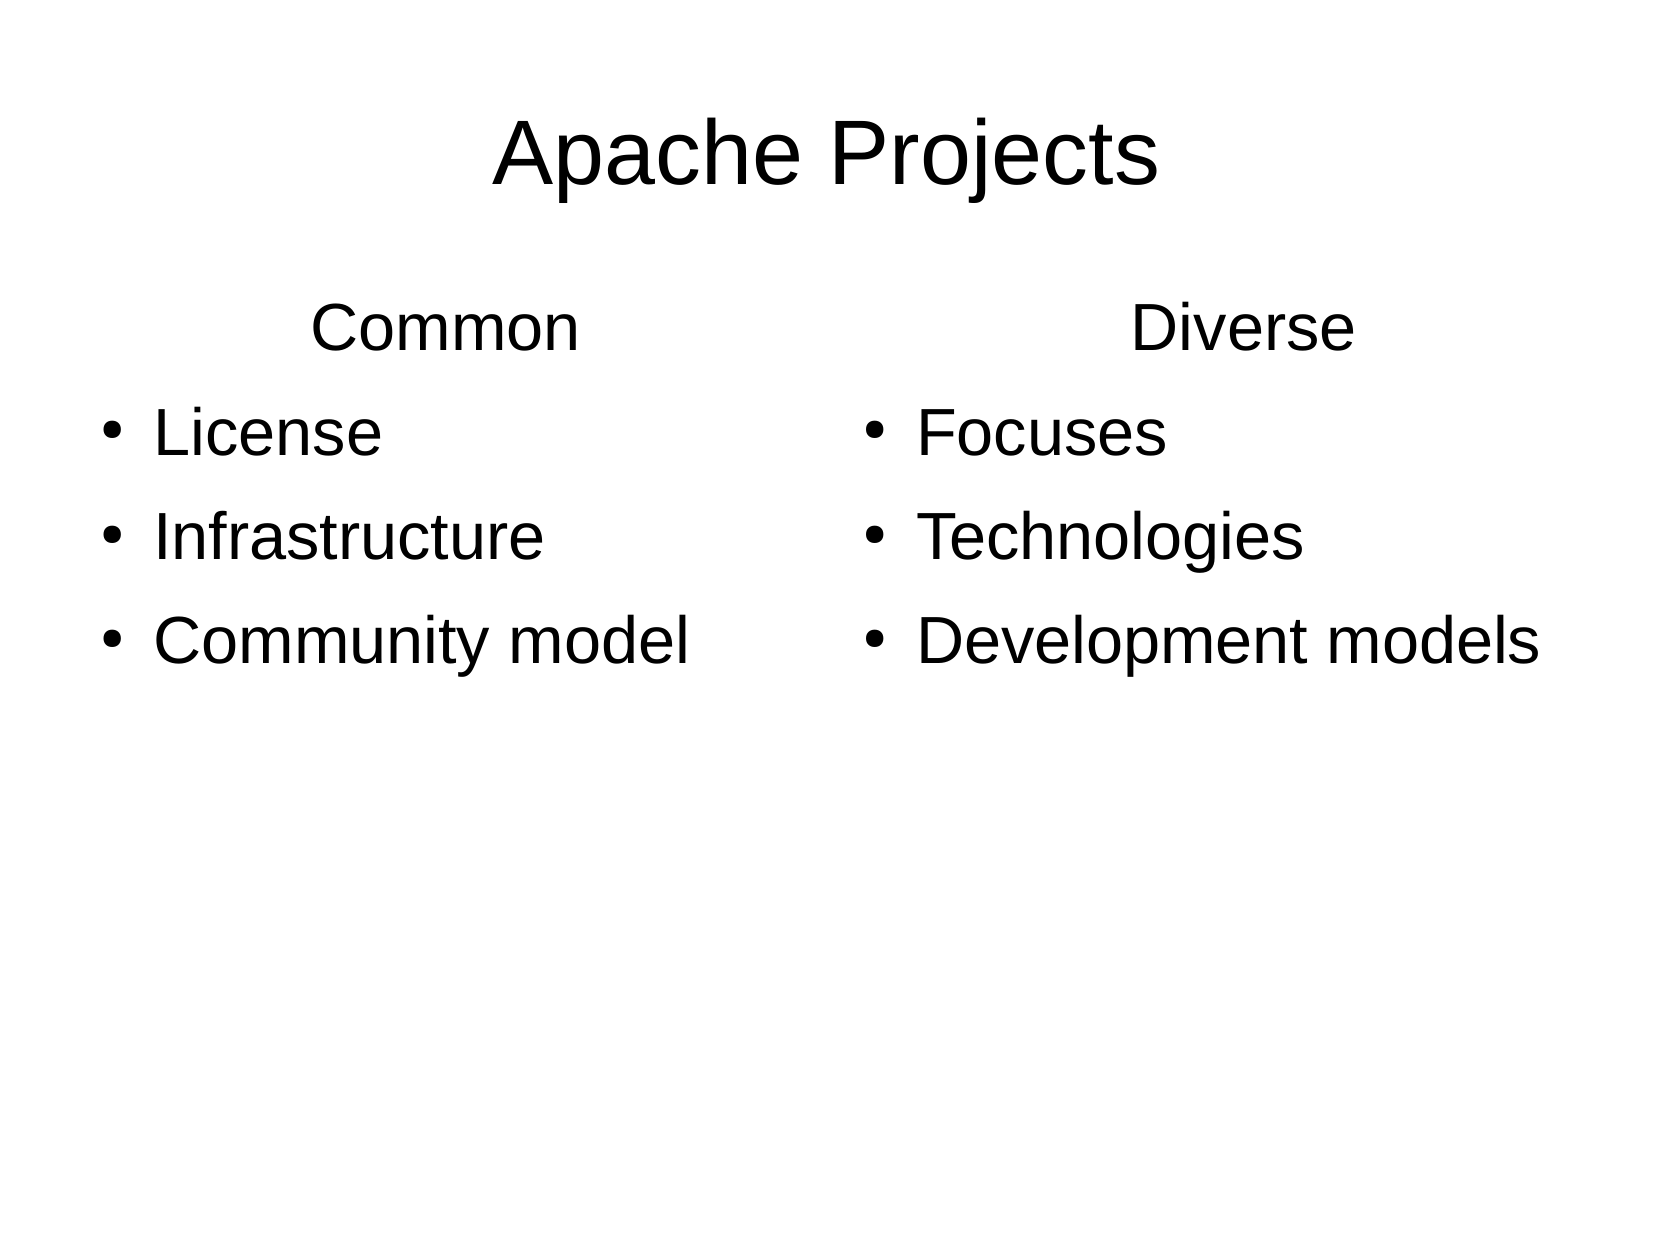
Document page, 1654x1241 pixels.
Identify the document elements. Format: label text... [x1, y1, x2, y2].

list Diverse Focuses Technologies Development models [845, 290, 1572, 1010]
list Common License Infrastructure Community model [82, 290, 809, 1010]
title Apache Projects [82, 49, 1571, 257]
